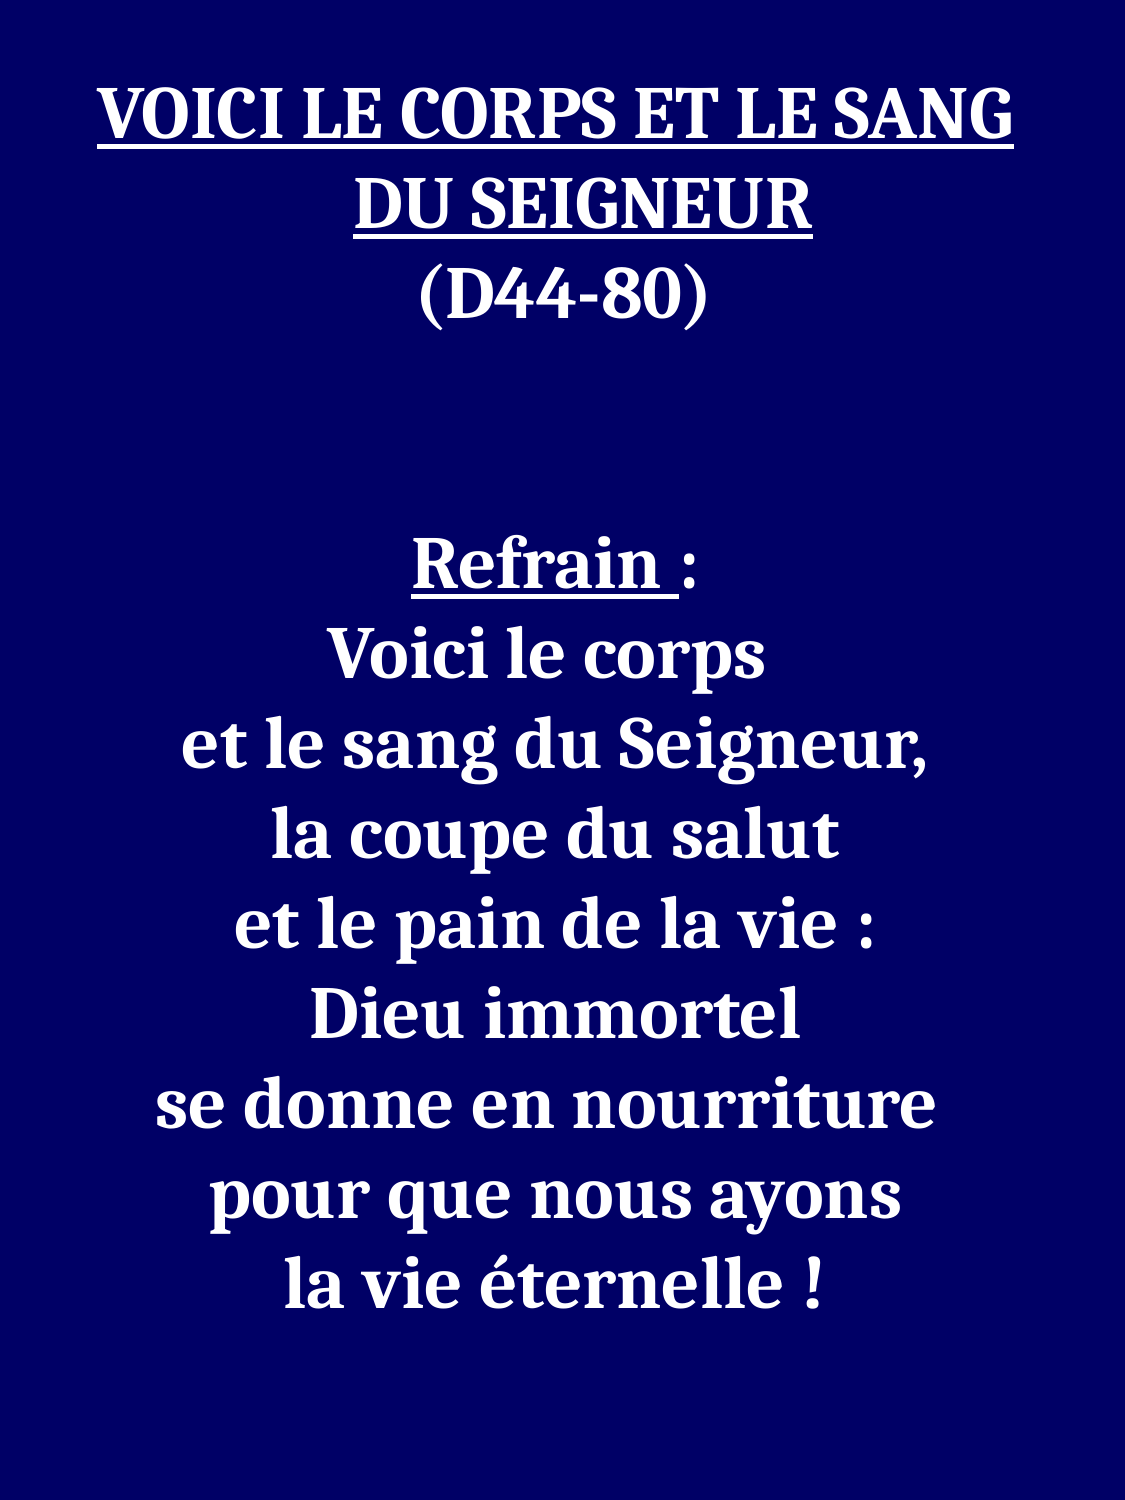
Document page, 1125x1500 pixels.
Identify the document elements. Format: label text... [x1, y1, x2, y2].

text_box VOICI LE CORPS ET LE SANG DU SEIGNEUR (D44-80) Refrain : Voici le corps et le sang du Seigneur, la coupe du salut et le pain de la vie : Dieu immortel se donne en nourriture pour que nous ayons la vie éternelle ! [23, 56, 1087, 1332]
